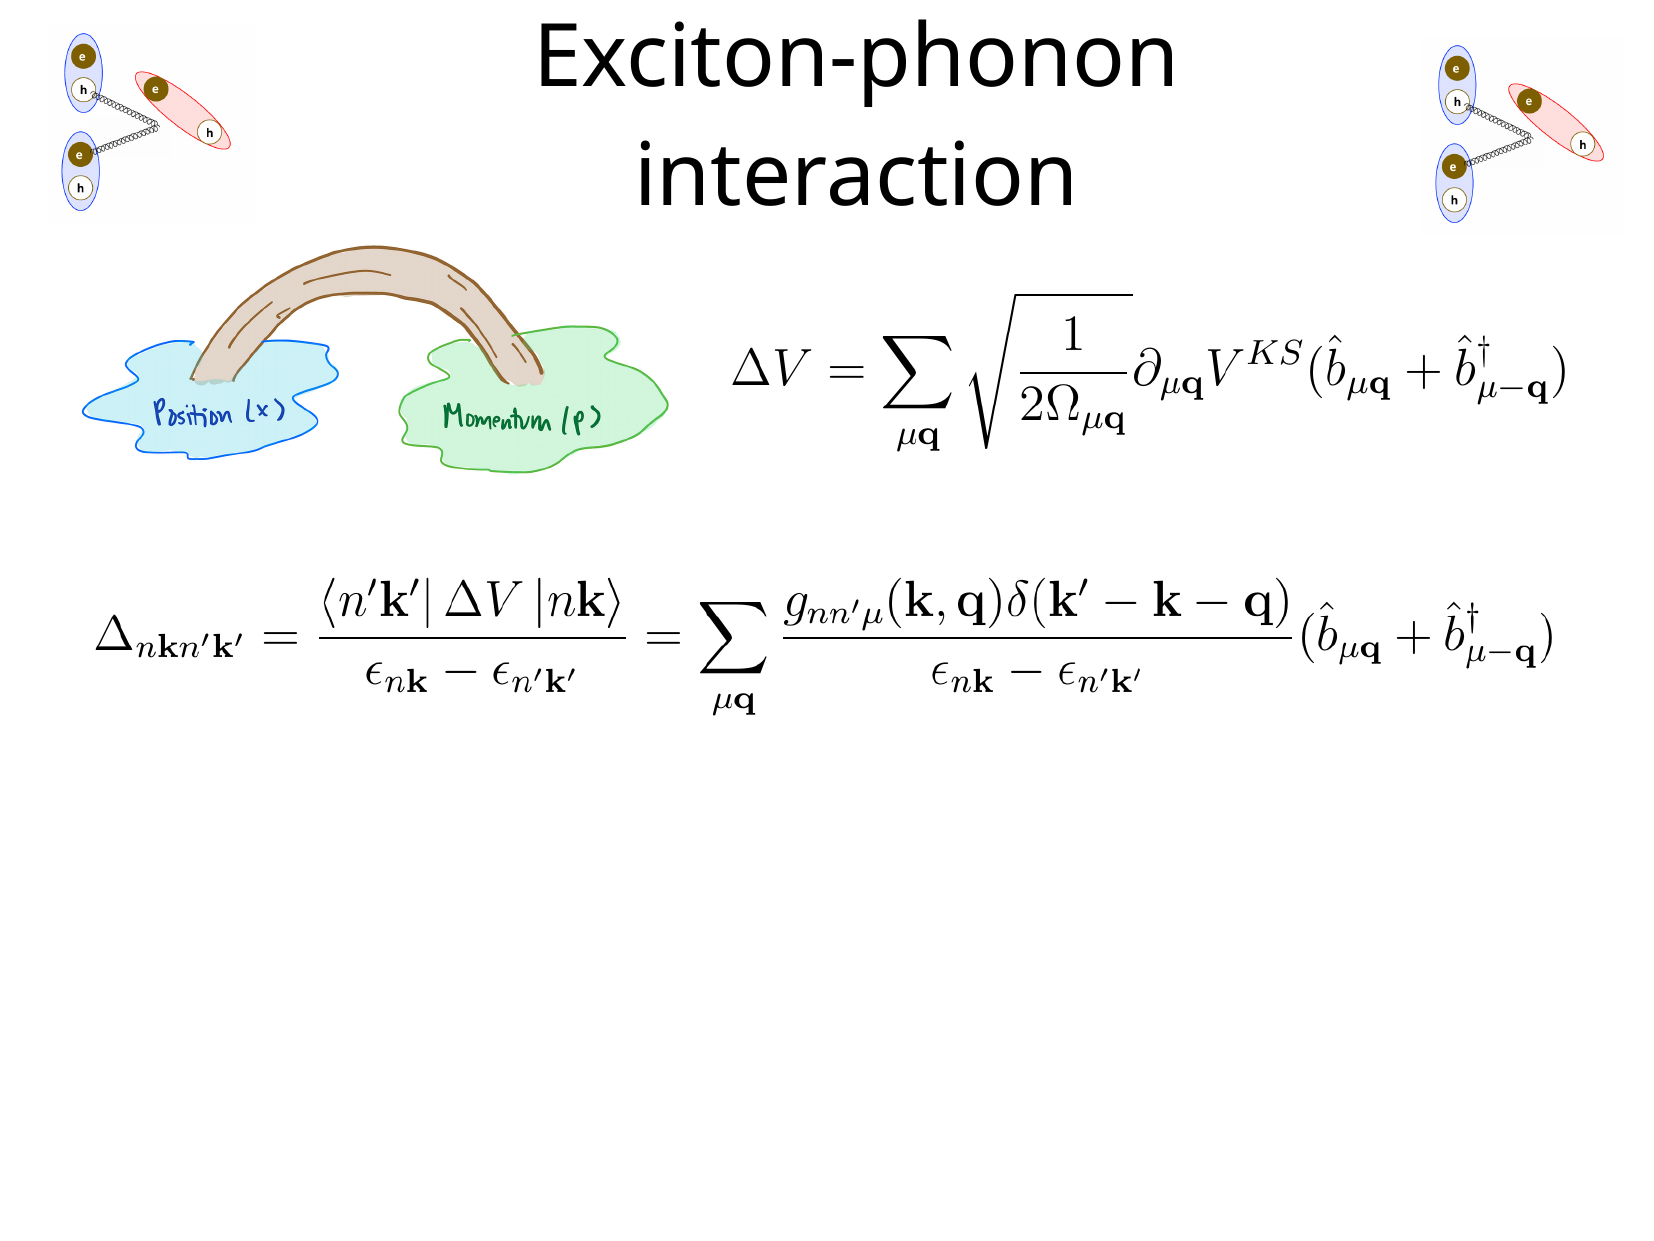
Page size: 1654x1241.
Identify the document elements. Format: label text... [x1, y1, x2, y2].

picture [70, 559, 1571, 733]
picture [47, 23, 257, 225]
picture [34, 236, 1588, 483]
picture [1421, 35, 1630, 237]
title Exciton-phonon interaction [330, 23, 1382, 201]
